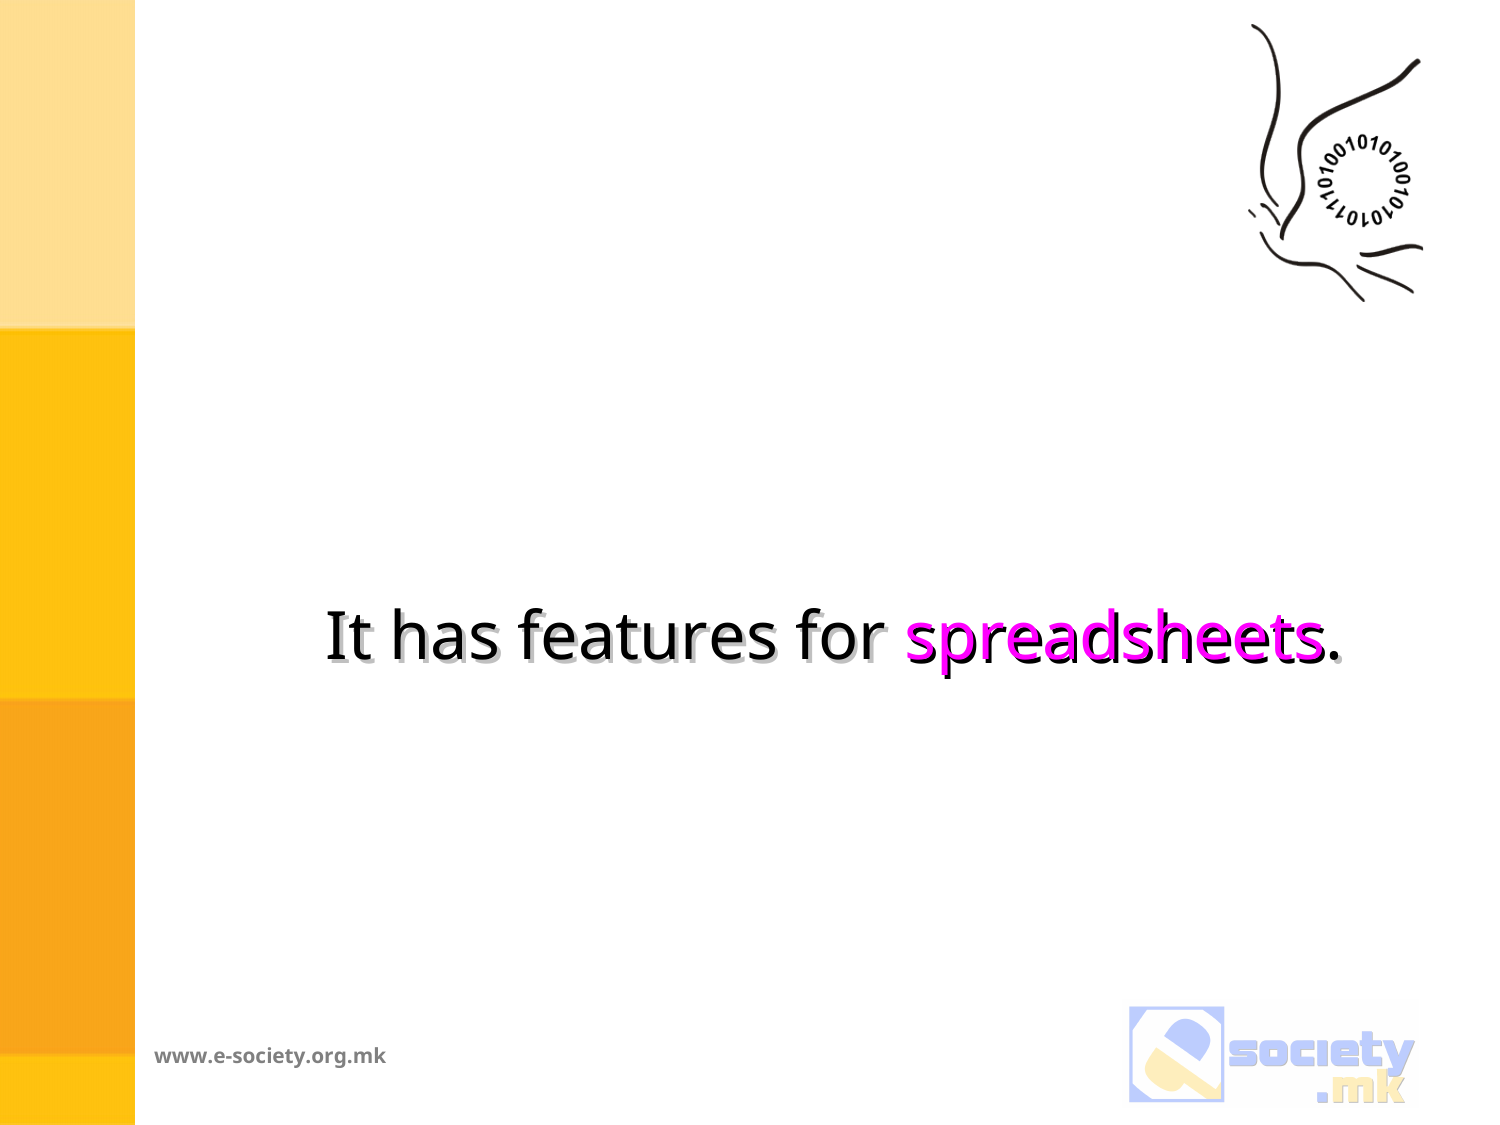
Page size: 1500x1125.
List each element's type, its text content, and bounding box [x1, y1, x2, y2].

picture [0, 0, 135, 1125]
picture [1248, 24, 1424, 262]
subtitle It has features for spreadsheets. [169, 262, 1425, 1006]
